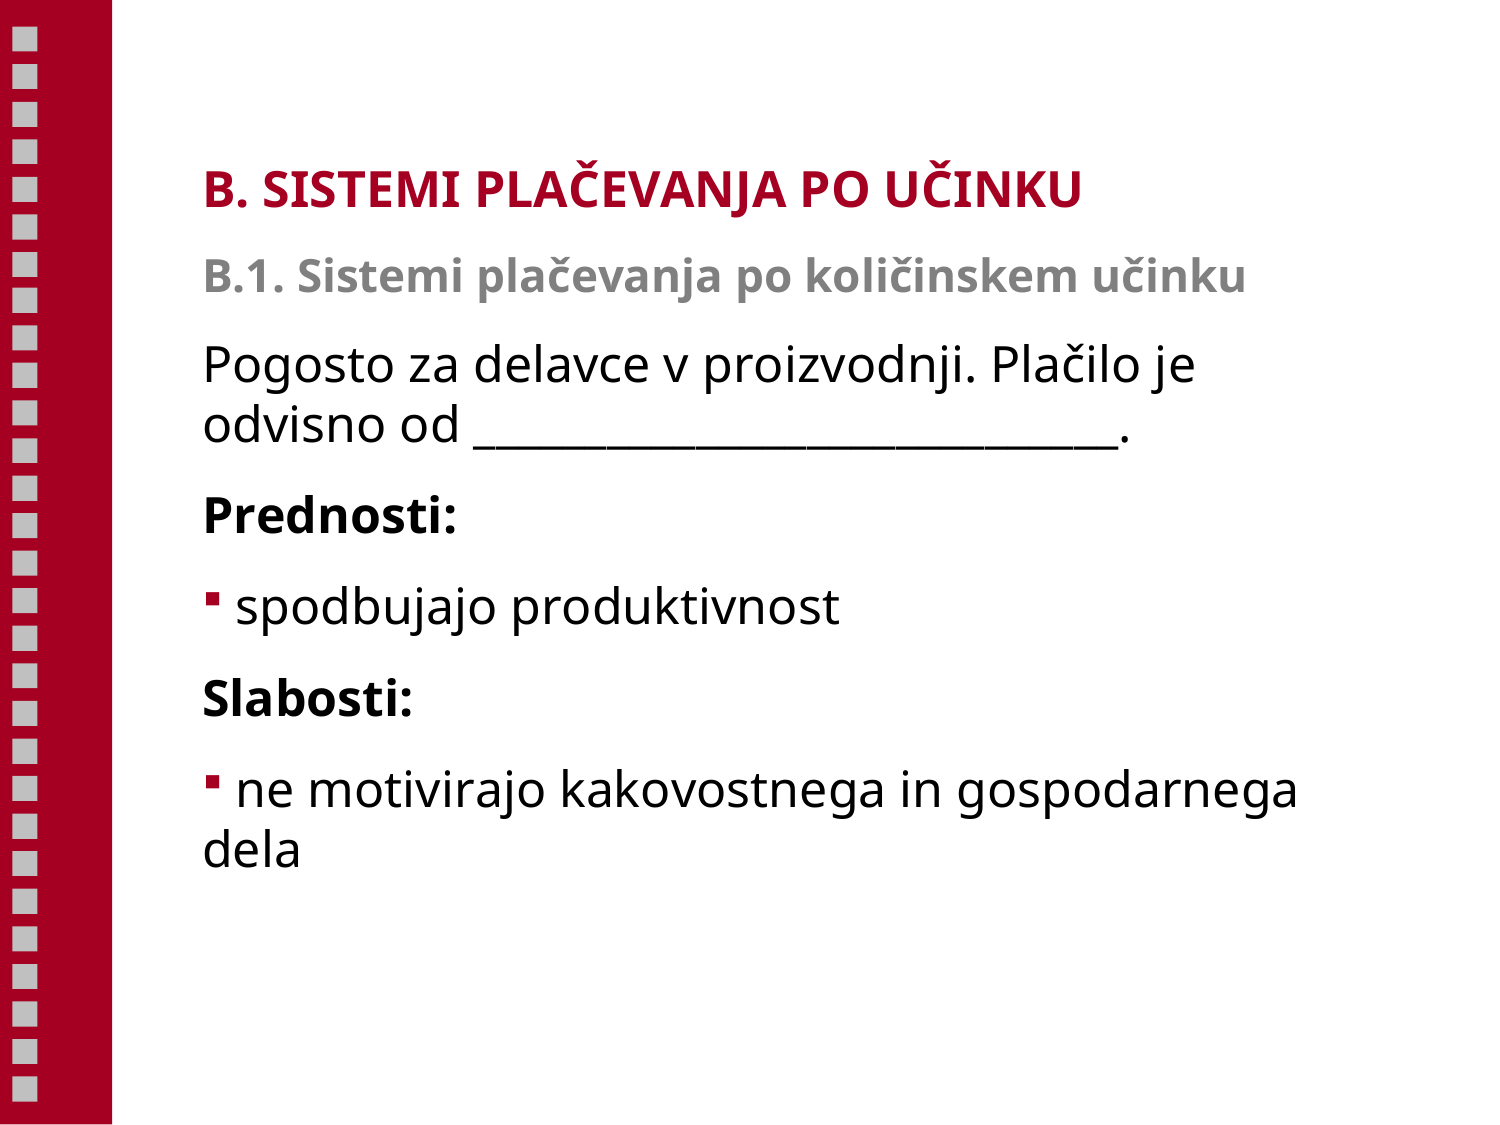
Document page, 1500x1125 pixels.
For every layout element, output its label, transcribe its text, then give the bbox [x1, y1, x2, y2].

text_box B. SISTEMI PLAČEVANJA PO UČINKU B.1. Sistemi plačevanja po količinskem učinku Pogosto za delavce v proizvodnji. Plačilo je odvisno od _____________________________. Prednosti: spodbujajo produktivnost Slabosti: ne motivirajo kakovostnega in gospodarnega dela [187, 149, 1376, 1085]
